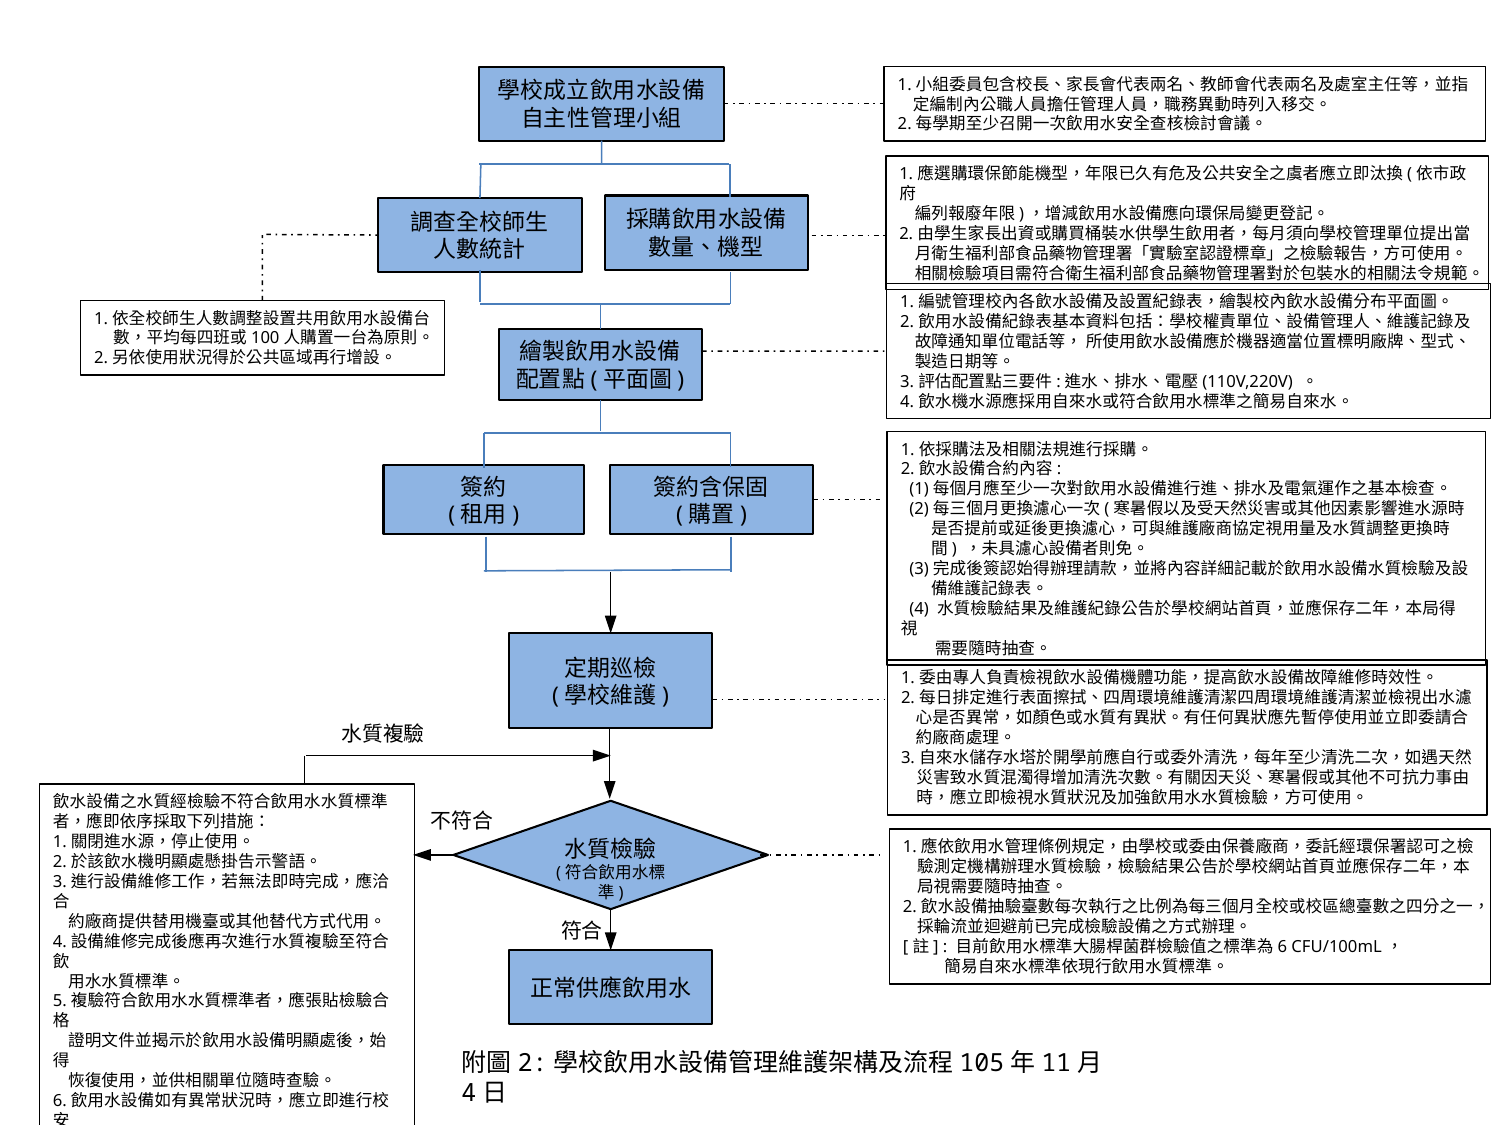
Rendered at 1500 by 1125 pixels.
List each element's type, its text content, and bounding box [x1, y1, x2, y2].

text_box 1.編號管理校內各飲水設備及設置紀錄表，繪製校內飲水設備分布平面圖。 2.飲用水設備紀錄表基本資料包括：學校權責單位、設備管理人、維護記錄及故障通知單位電話等， 所使用飲水設備應於機器適當位置標明廠牌、型式、製造日期等。 3.評估配置點三要件:進水、排水、電壓(110V,220V) 。 4.飲水機水源應採用自來水或符合飲用水標準之簡易自來水。 [886, 283, 1491, 419]
text_box 水質複驗 [317, 712, 435, 754]
text_box 符合 [536, 908, 613, 951]
text_box 1.委由專人負責檢視飲水設備機體功能，提高飲水設備故障維修時效性。 2.每日排定進行表面擦拭、四周環境維護清潔四周環境維護清潔並檢視出水濾心是否異常，如顏色或水質有異狀。有任何異狀應先暫停使用並立即委請合約廠商處理。 3.自來水儲存水塔於開學前應自行或委外清洗，每年至少清洗二次，如遇天然 災害致水質混濁得增加清洗次數。有關因天災、寒暑假或其他不可抗力事由 時，應立即檢視水質狀況及加強飲用水水質檢驗，方可使用。 [887, 659, 1487, 816]
text_box 不符合 [417, 800, 508, 840]
text_box 1.編號管理校內各飲水設備及設置紀錄表，繪製校內飲水設備分布平面圖。 2.飲用水設備紀錄表基本資料包括：學校權責單位、設備管理人、維護記錄及故障通知單位電話等， 所使用飲水設備應於機器適當位置標明廠牌、型式、製造日期等。 3.評估配置點三要件:進水、排水、電壓(110V,220V) 。 4.飲水機水源應採用自來水或符合飲用水標準之簡易自來水。 [887, 283, 1488, 289]
text_box 水質檢驗 (符合飲用水標準) [453, 800, 769, 909]
text_box 簽約 (租用) [384, 465, 584, 534]
text_box 簽約含保固 (購置) [610, 465, 813, 534]
text_box 1.依全校師生人數調整設置共用飲用水設備台 數，平均每四班或100人購置一台為原則。 2.另依使用狀況得於公共區域再行增設。 [80, 300, 445, 375]
text_box 附圖2:學校飲用水設備管理維護架構及流程105年11月4日 [446, 1039, 1121, 1085]
text_box 採購飲用水設備 數量、機型 [605, 196, 808, 270]
text_box 調查全校師生 人數統計 [378, 198, 582, 272]
text_box 正常供應飲用水 [509, 950, 712, 1024]
text_box 繪製飲用水設備 配置點(平面圖) [499, 329, 702, 400]
text_box 學校成立飲用水設備 自主性管理小組 [479, 67, 724, 141]
text_box 飲水設備之水質經檢驗不符合飲用水水質標準者，應即依序採取下列措施： 1.關閉進水源，停止使用。 2.於該飲水機明顯處懸掛告示警語。 3.進行設備維修工作，若無法即時完成，應洽合 約廠商提供替用機臺或其他替代方式代用。 4.設備維修完成後應再次進行水質複驗至符合飲 用水水質標準。 5.複驗符合飲用水水質標準者，應張貼檢驗合格 證明文件並揭示於飲用水設備明顯處後，始得 恢復使用，並供相關單位隨時查驗。 6.飲用水設備如有異常狀況時，應立即進行校安 通報，並檢附資料函報相關機關。 [39, 783, 415, 1061]
text_box 1.小組委員包含校長、家長會代表兩名、教師會代表兩名及處室主任等，並指 定編制內公職人員擔任管理人員，職務異動時列入移交。 2.每學期至少召開一次飲用水安全查核檢討會議。 [883, 66, 1486, 141]
text_box 定期巡檢 (學校維護) [509, 633, 712, 728]
text_box 1.應選購環保節能機型，年限已久有危及公共安全之虞者應立即汰換(依市政府 編列報廢年限)，增減飲用水設備應向環保局變更登記。 2.由學生家長出資或購買桶裝水供學生飲用者，每月須向學校管理單位提出當 月衛生福利部食品藥物管理署「實驗室認證標章」之檢驗報告，方可使用。 相關檢驗項目需符合衛生福利部食品藥物管理署對於包裝水的相關法令規範。 [885, 155, 1489, 271]
text_box 1.應依飲用水管理條例規定，由學校或委由保養廠商，委託經環保署認可之檢驗測定機構辦理水質檢驗，檢驗結果公告於學校網站首頁並應保存二年，本局視需要隨時抽查。 2.飲水設備抽驗臺數每次執行之比例為每三個月全校或校區總臺數之四分之一，採輪流並迴避前已完成檢驗設備之方式辦理。 [註] : 目前飲用水標準大腸桿菌群檢驗值之標準為6 CFU/100mL， 簡易自來水標準依現行飲用水質標準。 [889, 828, 1491, 985]
text_box 1.依採購法及相關法規進行採購。 2.飲水設備合約內容: (1)每個月應至少一次對飲用水設備進行進、排水及電氣運作之基本檢查。 (2)每三個月更換濾心一次(寒暑假以及受天然災害或其他因素影響進水源時 是否提前或延後更換濾心，可與維護廠商協定視用量及水質調整更換時 間) ，未具濾心設備者則免。 (3)完成後簽認始得辦理請款，並將內容詳細記載於飲用水設備水質檢驗及設 備維護記錄表。 (4) 水質檢驗結果及維護紀錄公告於學校網站首頁，並應保存二年，本局得視 需要隨時抽查。 [887, 431, 1486, 648]
